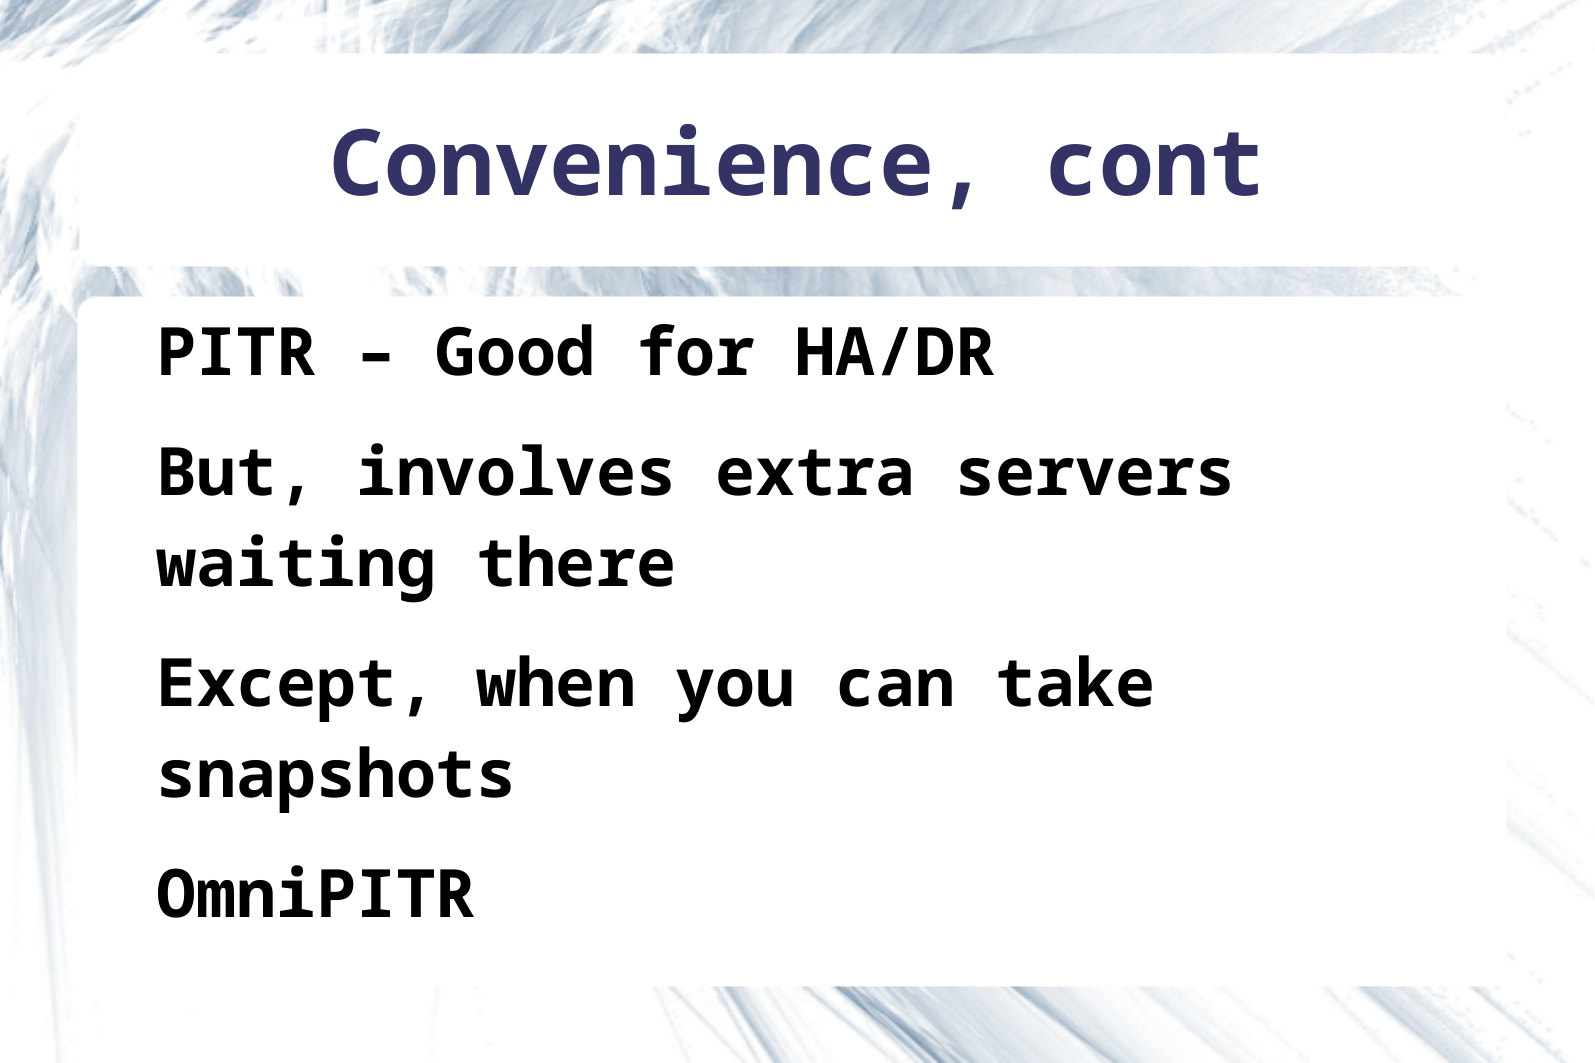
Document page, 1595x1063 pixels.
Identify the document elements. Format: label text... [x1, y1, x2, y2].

list PITR – Good for HA/DR But, involves extra servers waiting there Except, when you can take snapshots OmniPITR [85, 304, 1471, 886]
title Convenience, cont [79, 62, 1515, 259]
picture [0, 0, 1595, 1063]
